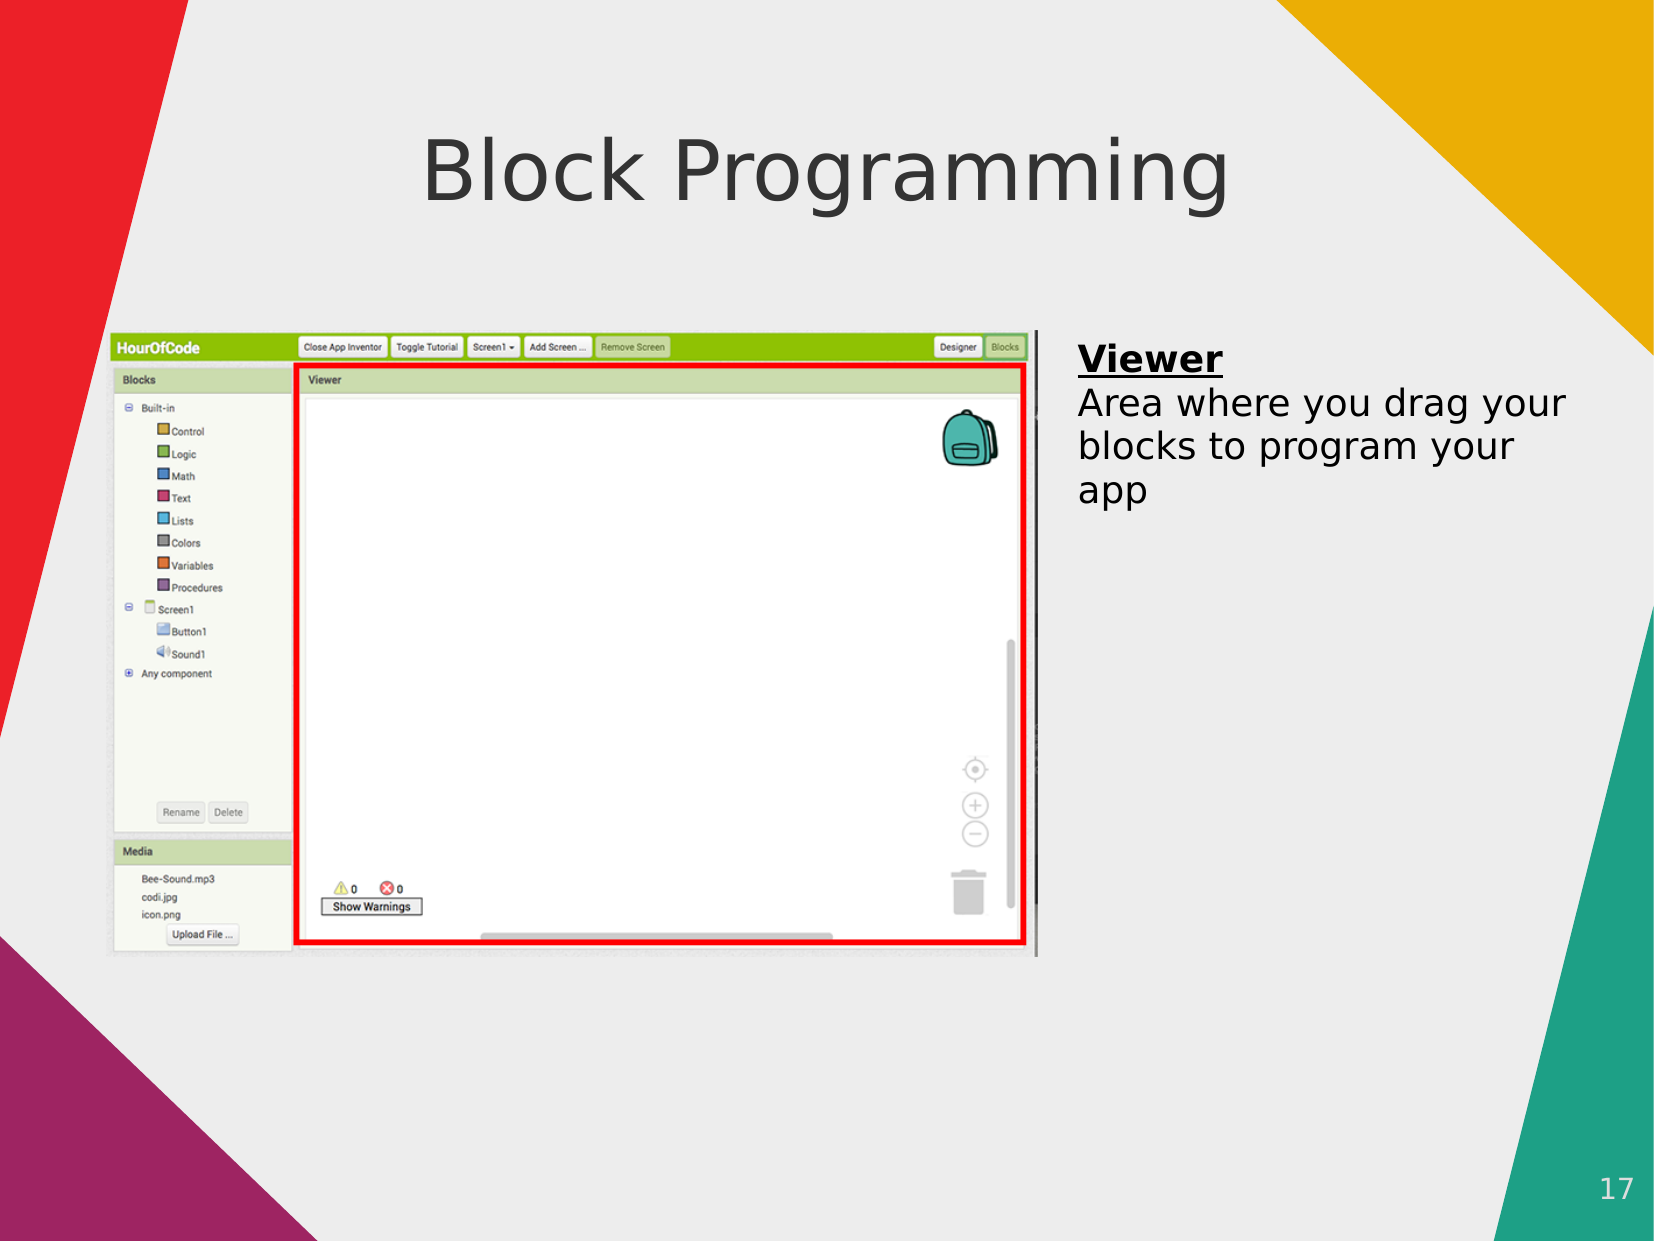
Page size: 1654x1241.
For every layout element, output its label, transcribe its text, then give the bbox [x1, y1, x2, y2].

picture [106, 330, 1038, 957]
text_box Viewer Area where you drag your blocks to program your app [1062, 330, 1595, 674]
title Block Programming [114, 73, 1539, 271]
